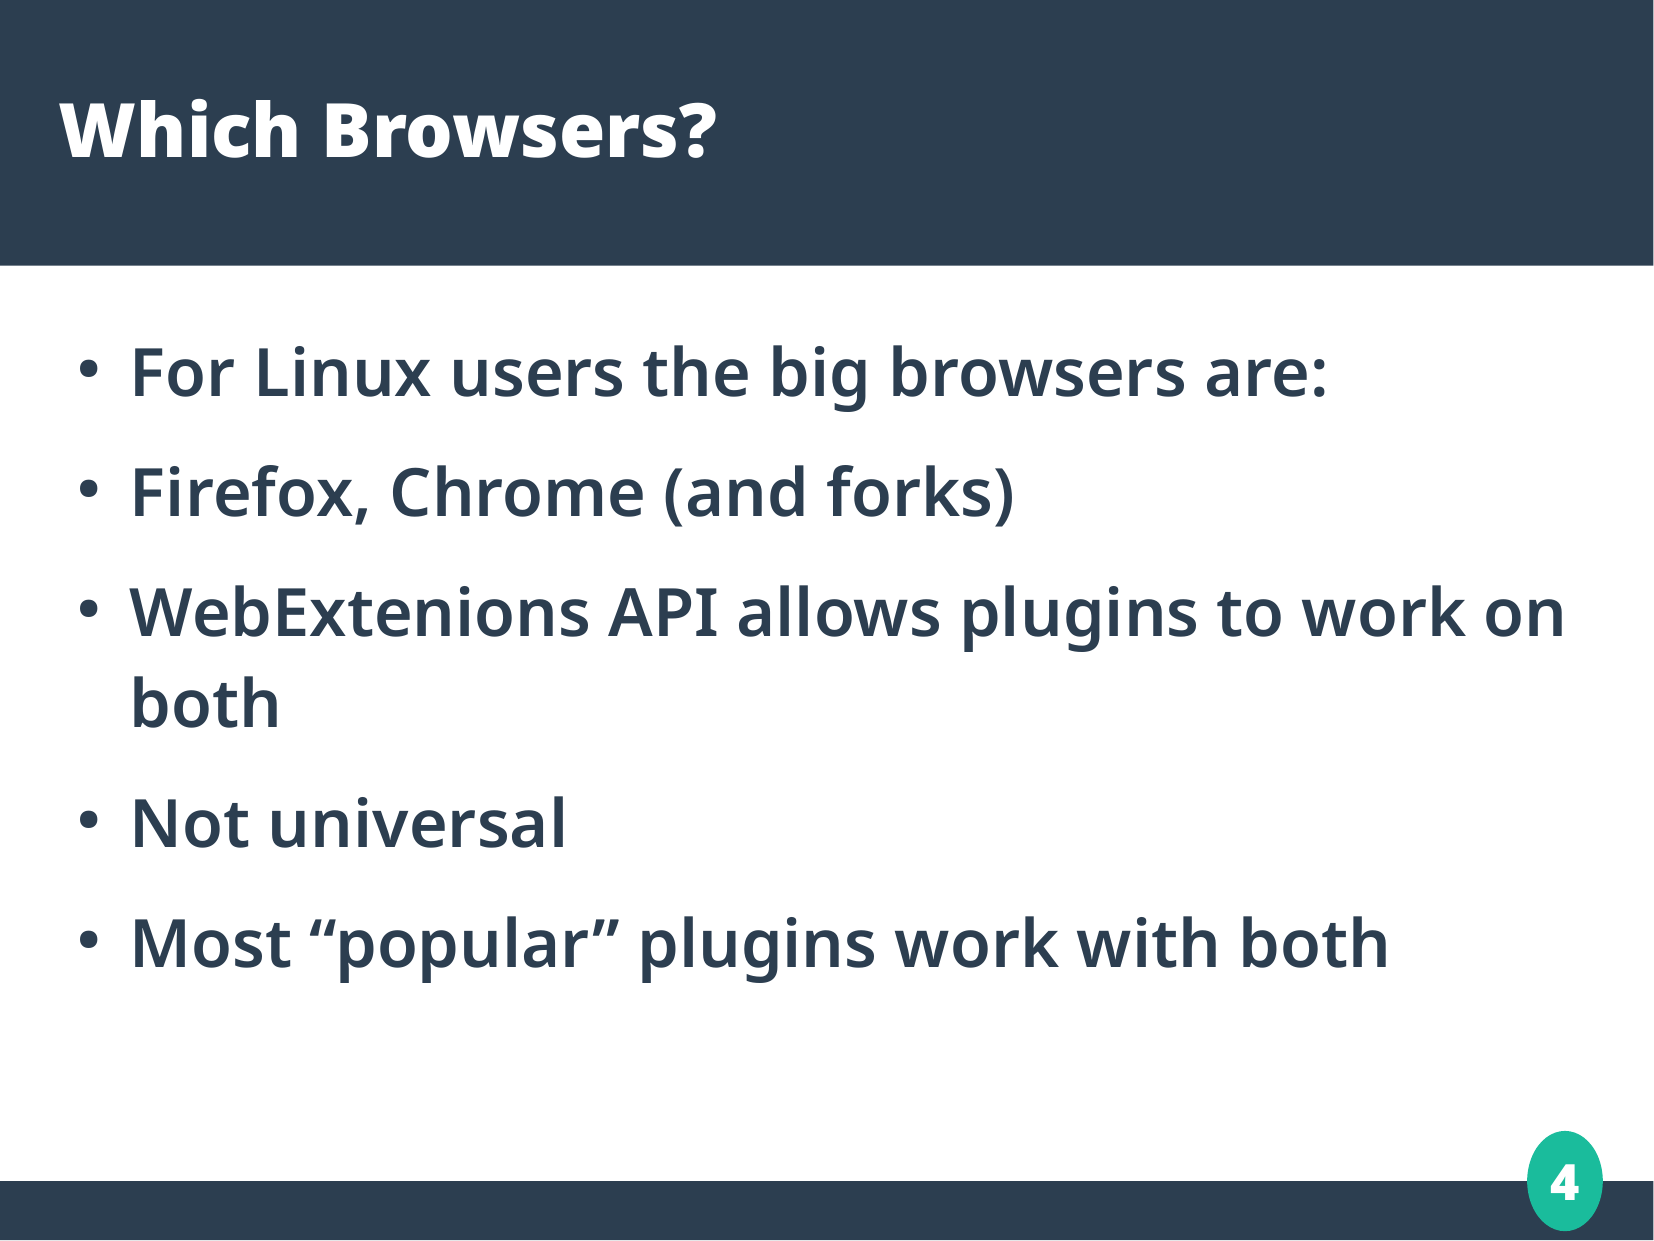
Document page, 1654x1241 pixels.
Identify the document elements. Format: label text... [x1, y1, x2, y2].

list For Linux users the big browsers are: Firefox, Chrome (and forks) WebExtenions API allows plugins to work on both Not universal Most “popular” plugins work with both [59, 324, 1595, 1152]
title Which Browsers? [59, 49, 1595, 207]
